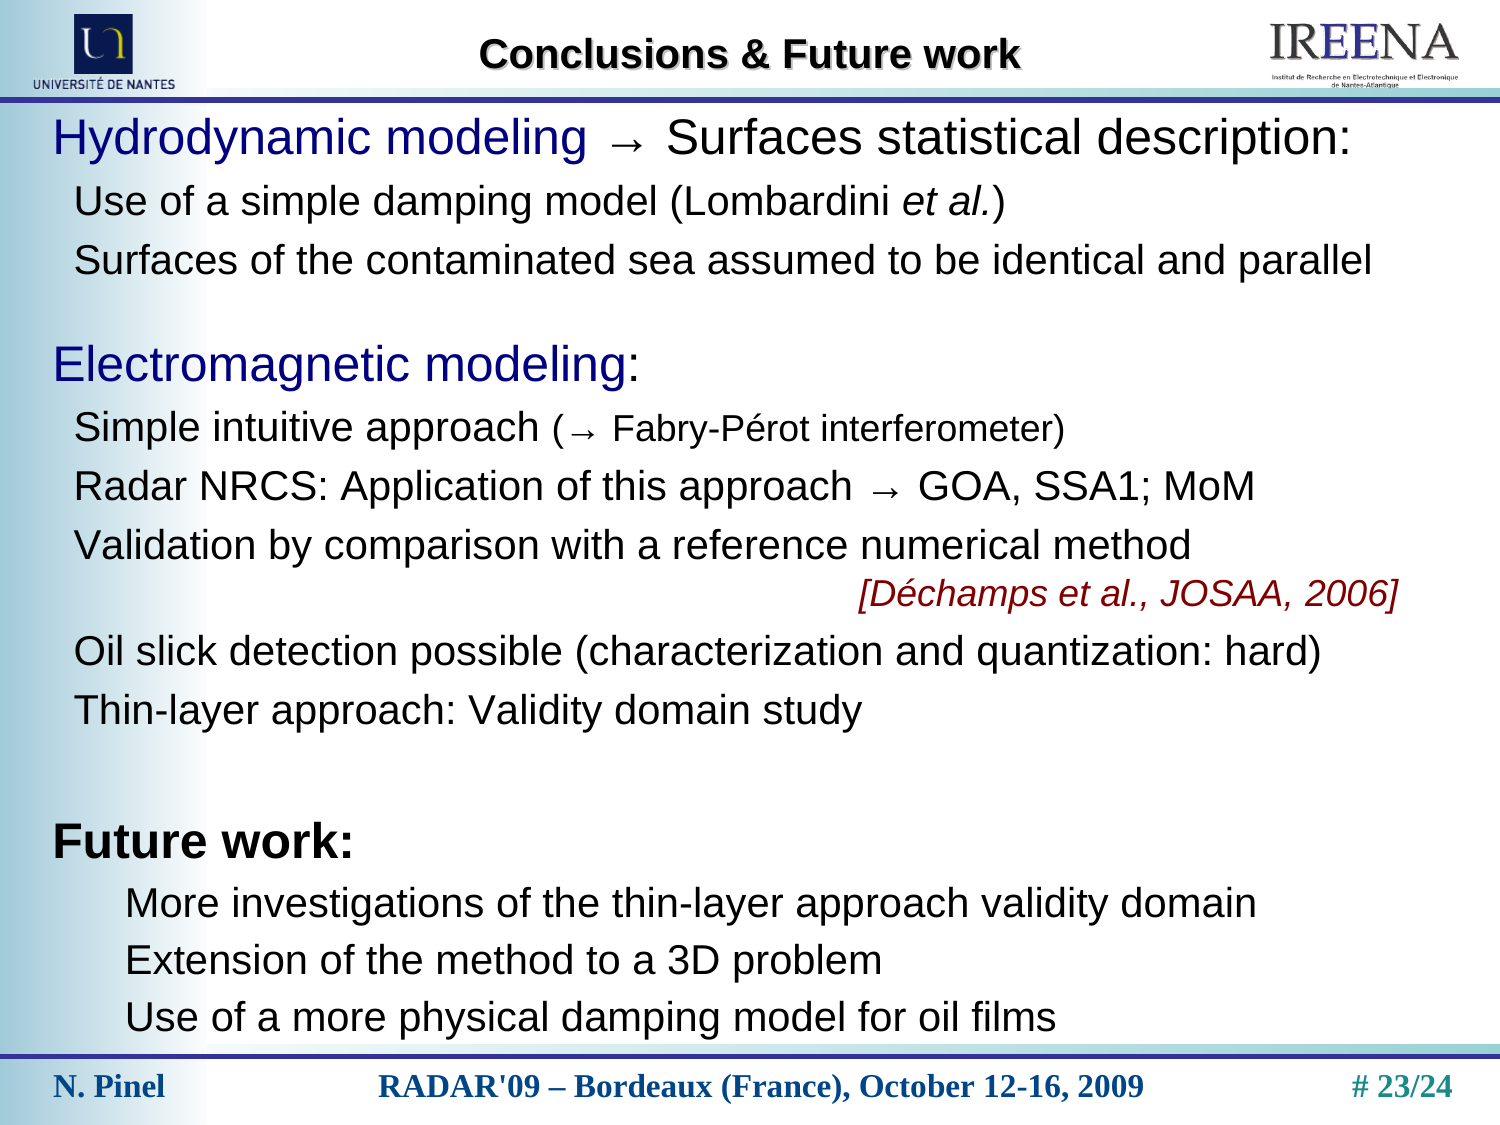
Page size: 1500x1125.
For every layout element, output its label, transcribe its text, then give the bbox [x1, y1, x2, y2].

text_box Hydrodynamic modeling → Surfaces statistical description: Use of a simple damping model (Lombardini et al.)‏ Surfaces of the contaminated sea assumed to be identical and parallel Electromagnetic modeling: Simple intuitive approach (→ Fabry-Pérot interferometer)‏ Radar NRCS: Application of this approach → GOA, SSA1; MoM Validation by comparison with a reference numerical method [Déchamps et al., JOSAA, 2006] Oil slick detection possible (characterization and quantization: hard) Thin-layer approach: Validity domain study Future work: More investigations of the thin-layer approach validity domain Extension of the method to a 3D problem Use of a more physical damping model for oil films [23, 101, 1468, 1048]
title Conclusions & Future work [75, 23, 1426, 101]
picture [29, 14, 178, 95]
picture [1426, 23, 1459, 89]
